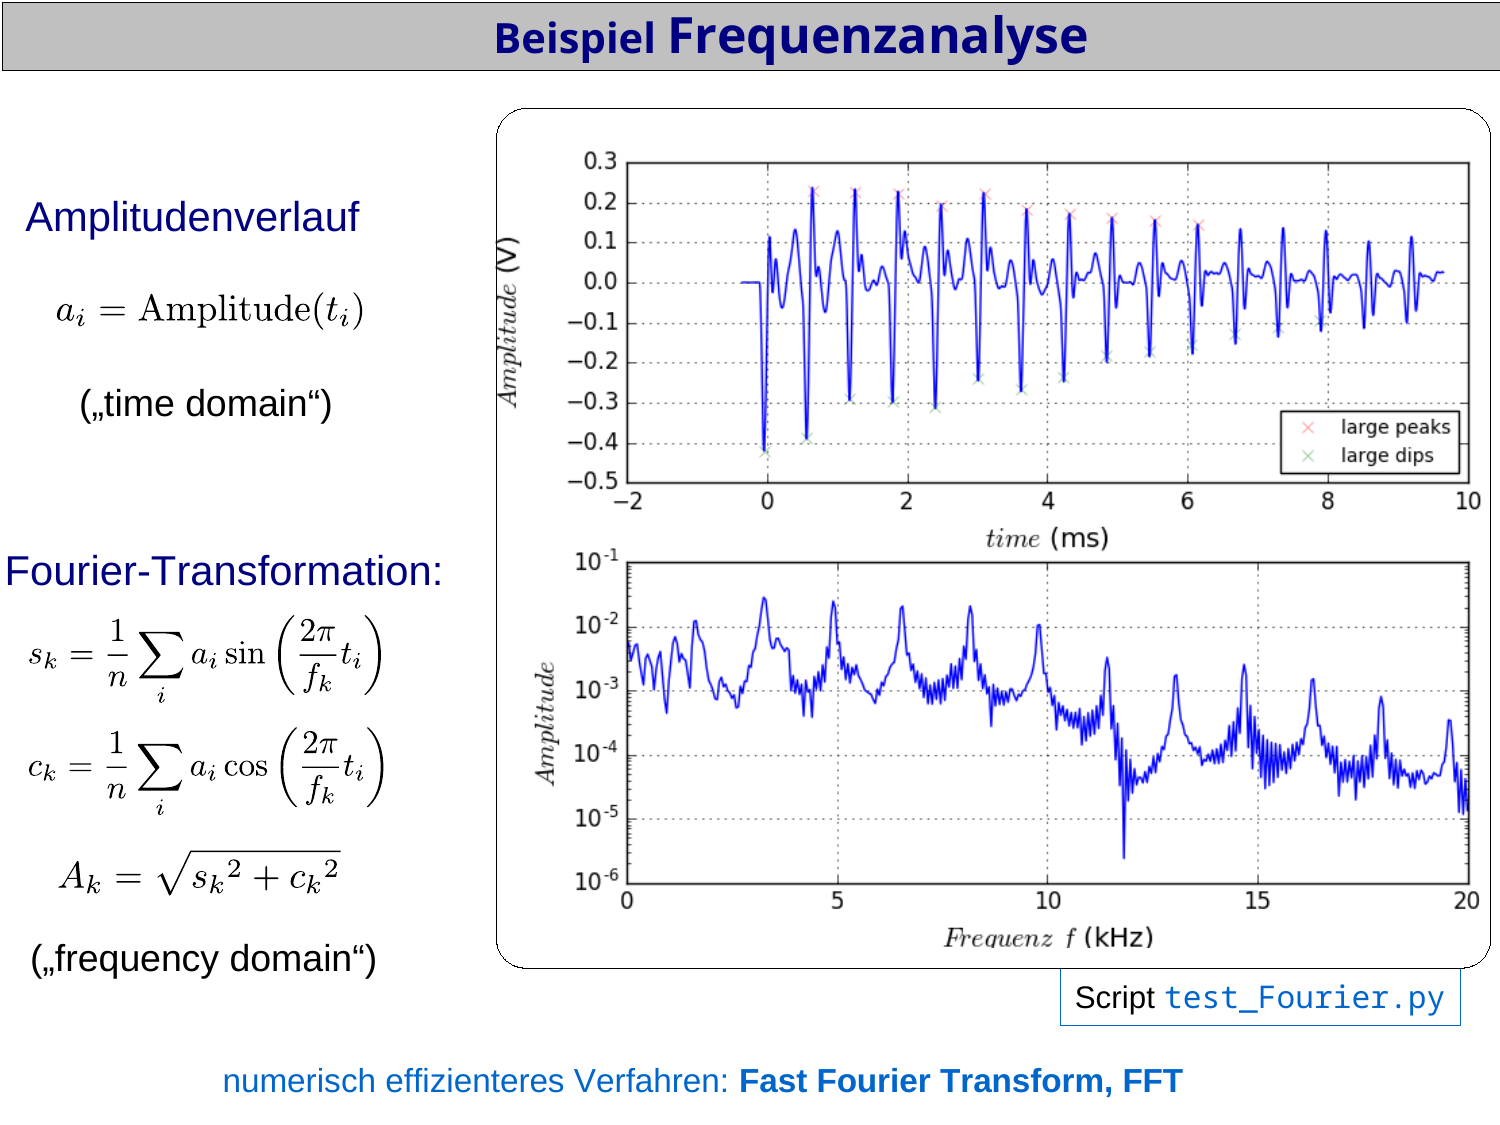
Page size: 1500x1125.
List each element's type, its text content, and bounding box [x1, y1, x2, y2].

text_box [27, 727, 391, 816]
text_box numerisch effizienteres Verfahren: Fast Fourier Transform, FFT [207, 1054, 1199, 1107]
text_box Script test_Fourier.py [1060, 969, 1461, 1020]
text_box [55, 292, 366, 330]
text_box [27, 615, 388, 703]
title Beispiel Frequenzanalyse [150, 0, 1432, 76]
text_box („frequency domain“) [4, 930, 393, 988]
picture [485, 140, 497, 948]
picture [497, 140, 1500, 948]
text_box („time domain“) [22, 375, 348, 432]
text_box Fourier-Transformation: [0, 540, 470, 602]
text_box Amplitudenverlauf [10, 186, 421, 248]
text_box [57, 850, 341, 896]
